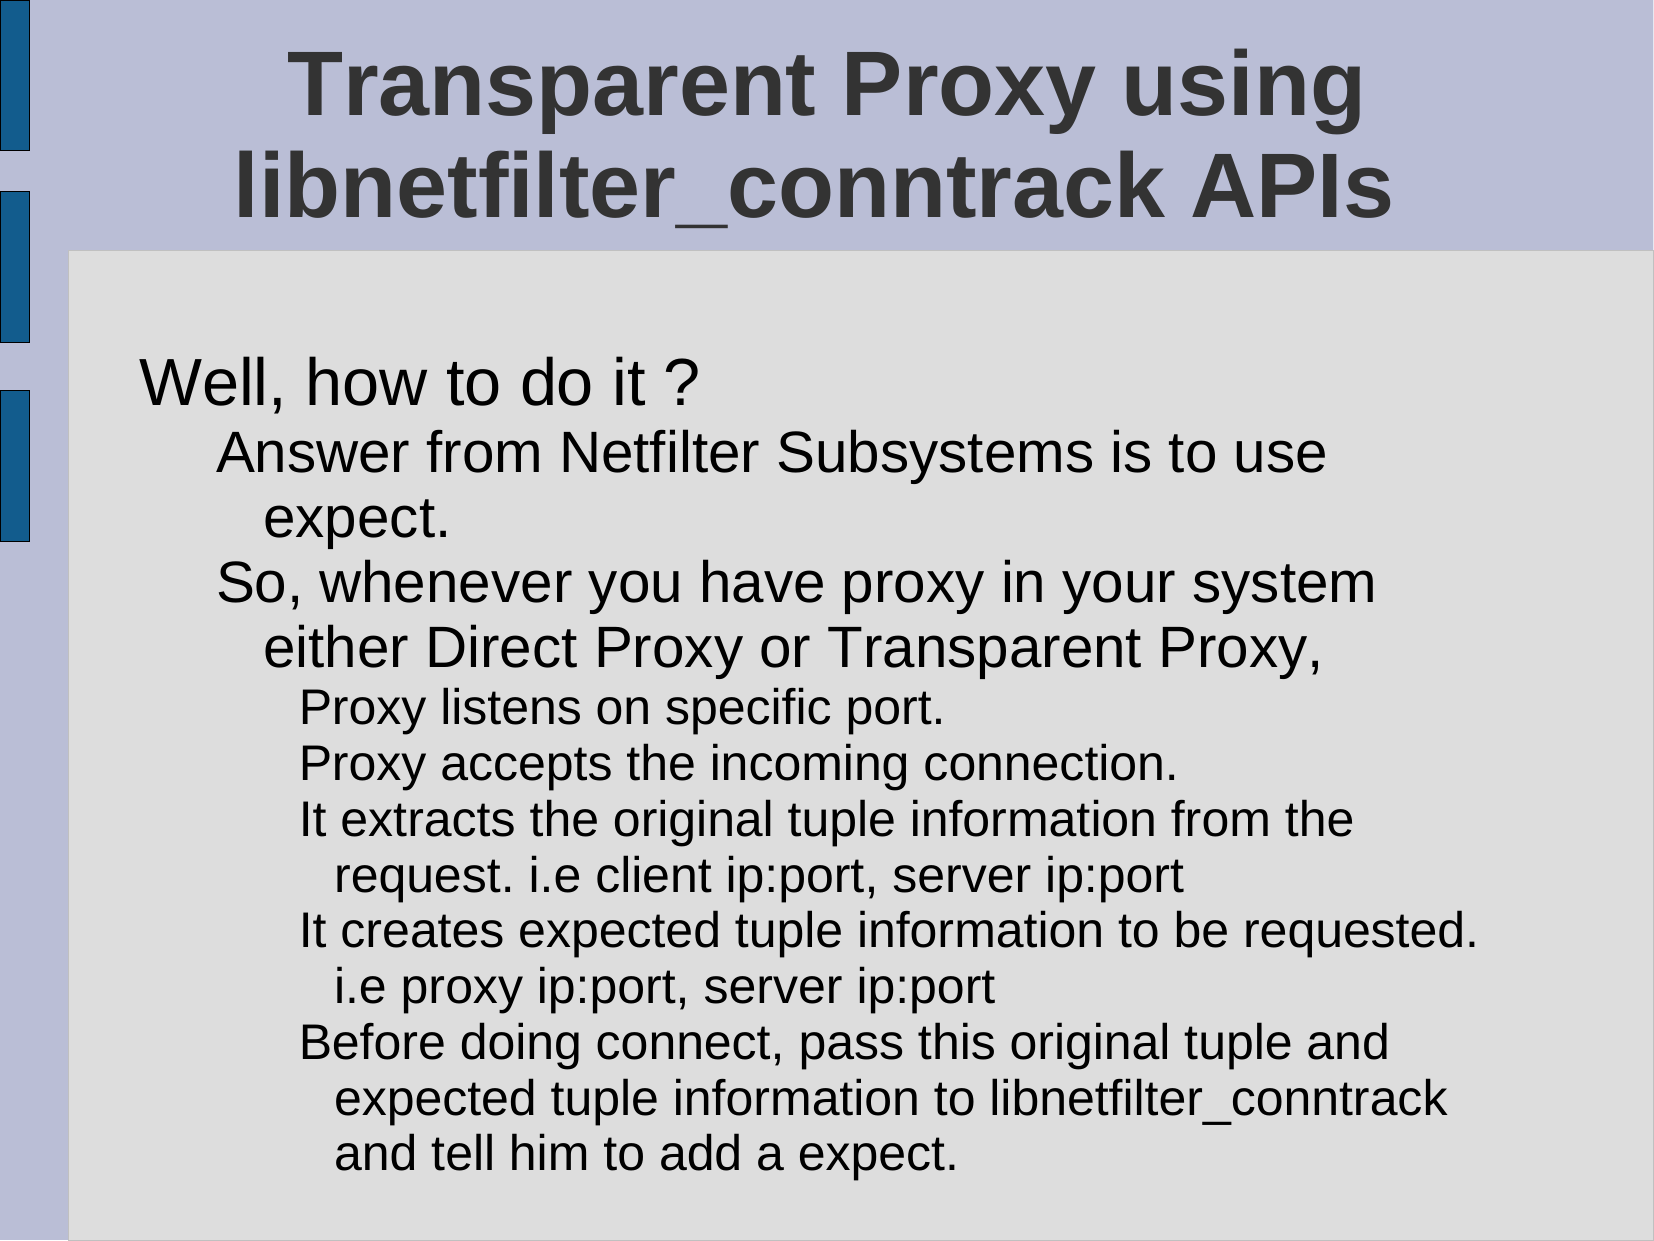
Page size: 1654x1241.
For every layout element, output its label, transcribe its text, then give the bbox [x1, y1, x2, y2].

title Transparent Proxy using libnetfilter_conntrack APIs [121, 31, 1534, 239]
list Well, how to do it ? Answer from Netfilter Subsystems is to use expect. So, whenever you have proxy in your system either Direct Proxy or Transparent Proxy, Proxy listens on specific port. Proxy accepts the incoming connection. It extracts the original tuple information from the request. i.e client ip:port, server ip:port It creates expected tuple information to be requested. i.e proxy ip:port, server ip:port Before doing connect, pass this original tuple and expected tuple information to libnetfilter_conntrack and tell him to add a expect. [121, 344, 1534, 1181]
